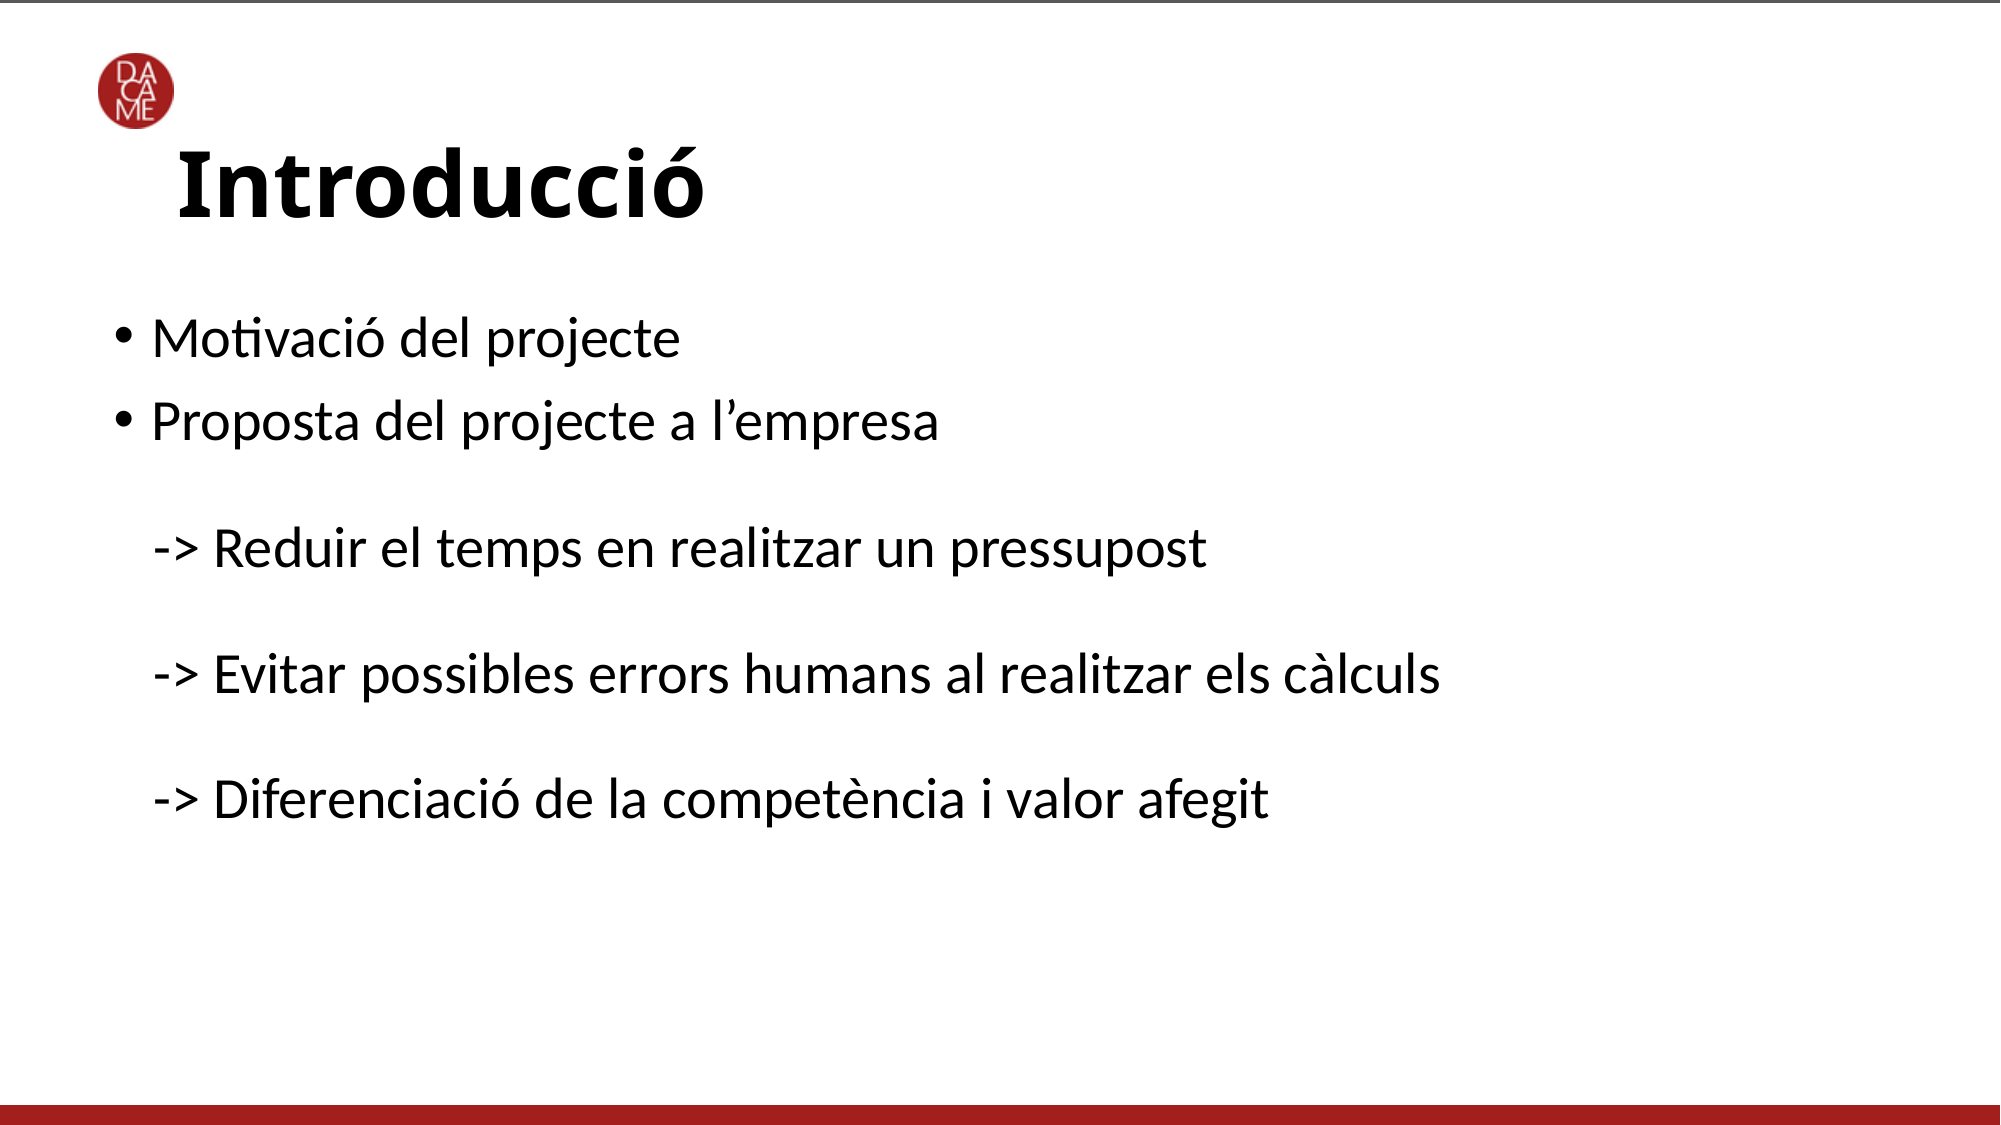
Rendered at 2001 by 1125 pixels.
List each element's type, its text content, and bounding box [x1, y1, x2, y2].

list Motivació del projecte Proposta del projecte a l’empresa -> Reduir el temps en realitzar un pressupost -> Evitar possibles errors humans al realitzar els càlculs -> Diferenciació de la competència i valor afegit [98, 299, 1863, 1014]
picture [98, 53, 174, 129]
text_box [0, 1105, 2000, 1125]
title Introducció [162, 99, 1863, 275]
